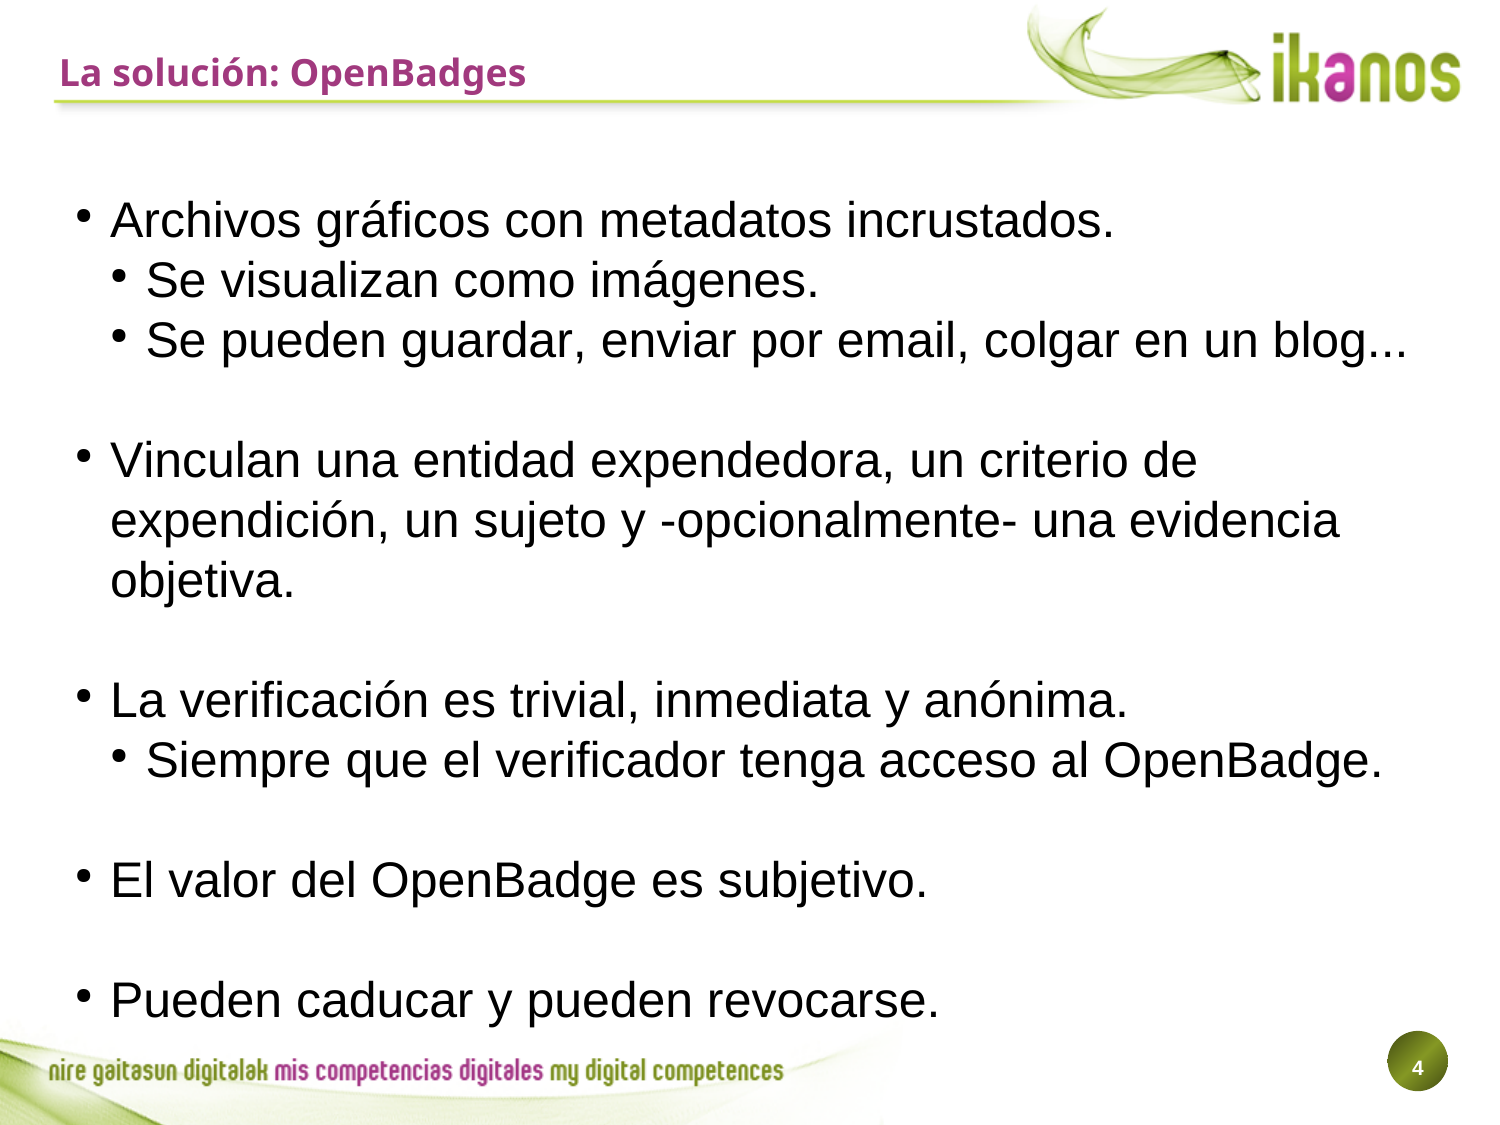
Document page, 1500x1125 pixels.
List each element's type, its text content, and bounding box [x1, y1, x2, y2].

picture [0, 0, 1500, 1125]
text_box Archivos gráficos con metadatos incrustados. Se visualizan como imágenes. Se pueden guardar, enviar por email, colgar en un blog... Vinculan una entidad expendedora, un criterio de expendición, un sujeto y -opcionalmente- una evidencia objetiva. La verificación es trivial, inmediata y anónima. Siempre que el verificador tenga acceso al OpenBadge. El valor del OpenBadge es subjetivo. Pueden caducar y pueden revocarse. [60, 179, 1441, 1095]
text_box La solución: OpenBadges [43, 41, 1010, 103]
